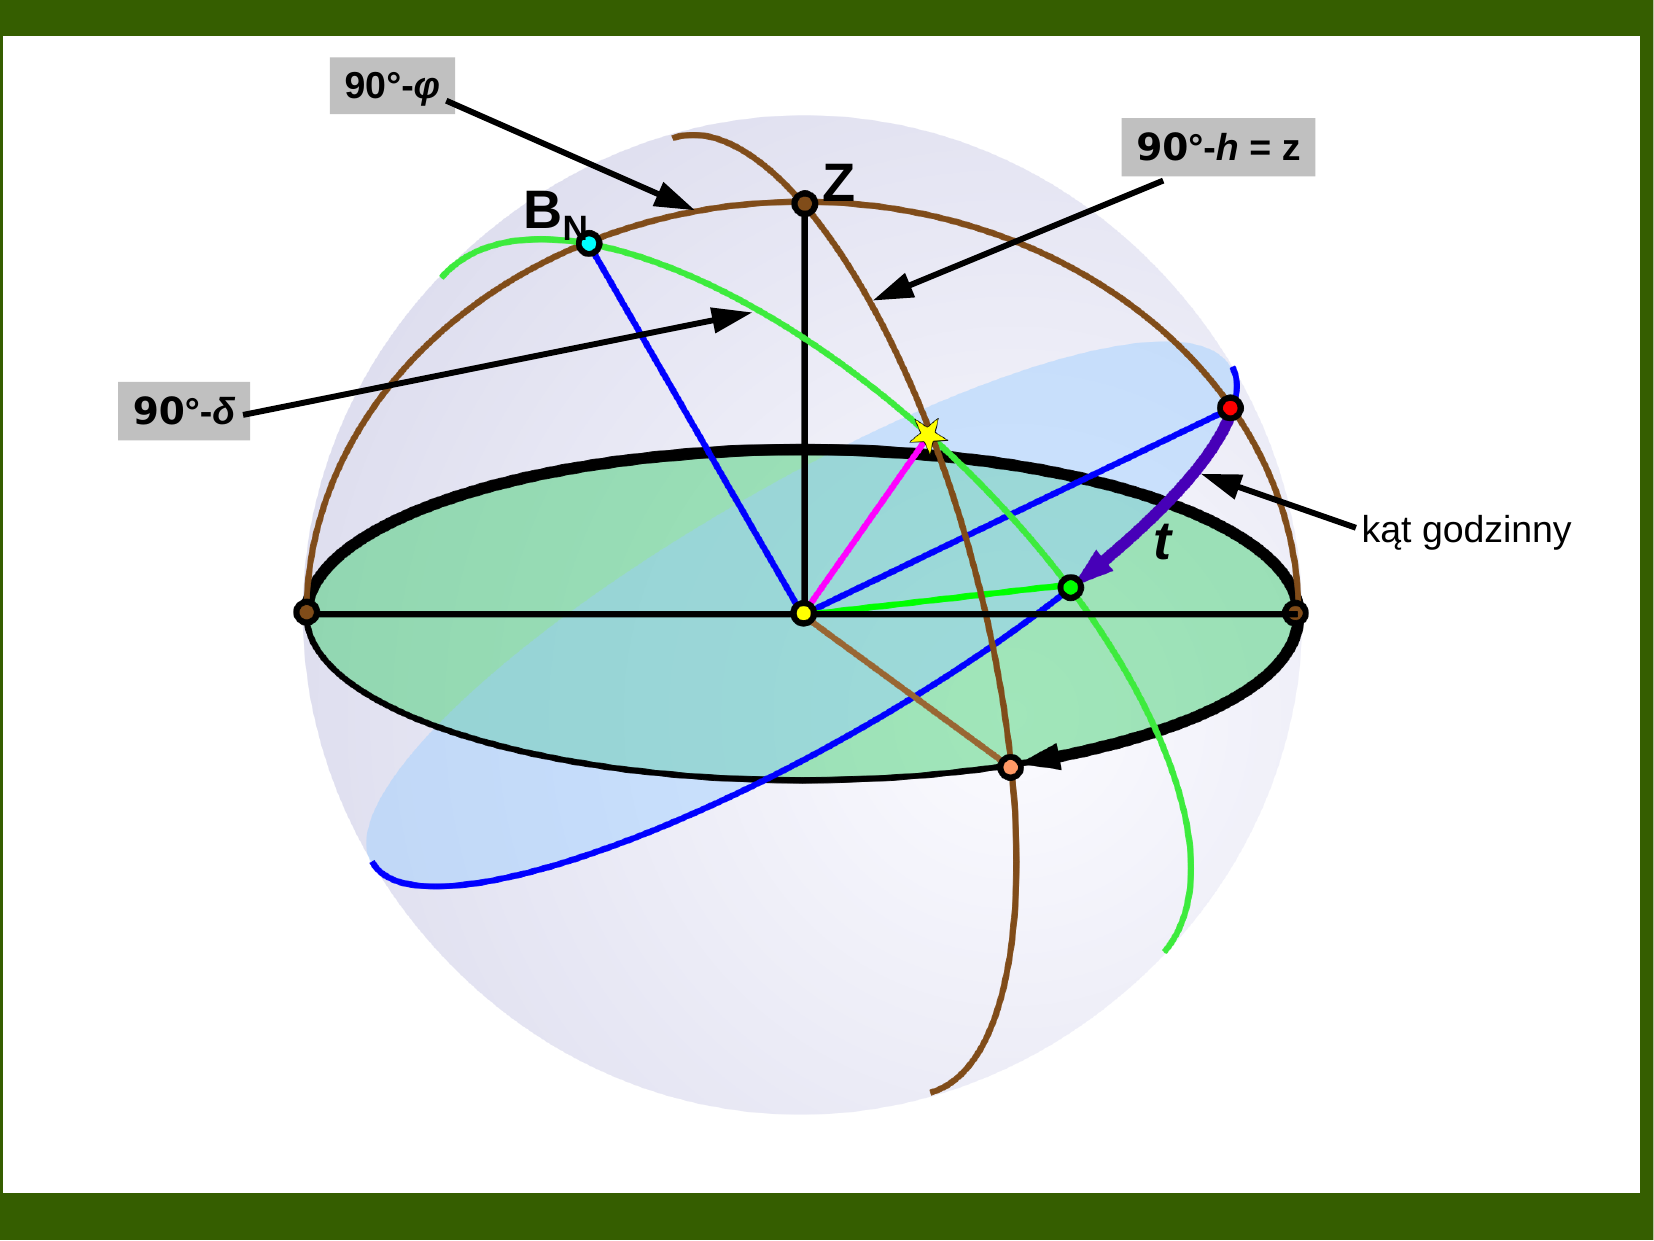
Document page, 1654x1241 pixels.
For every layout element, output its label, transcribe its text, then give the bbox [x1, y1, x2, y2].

text_box 90°-φ [329, 57, 456, 115]
text_box kąt godzinny [1346, 501, 1587, 558]
text_box t [1138, 503, 1187, 579]
text_box Z [807, 145, 871, 221]
text_box 90°-δ [118, 381, 251, 441]
text_box BN [508, 172, 604, 255]
text_box 90°-h = z [1121, 118, 1316, 177]
picture [3, 36, 1640, 1193]
